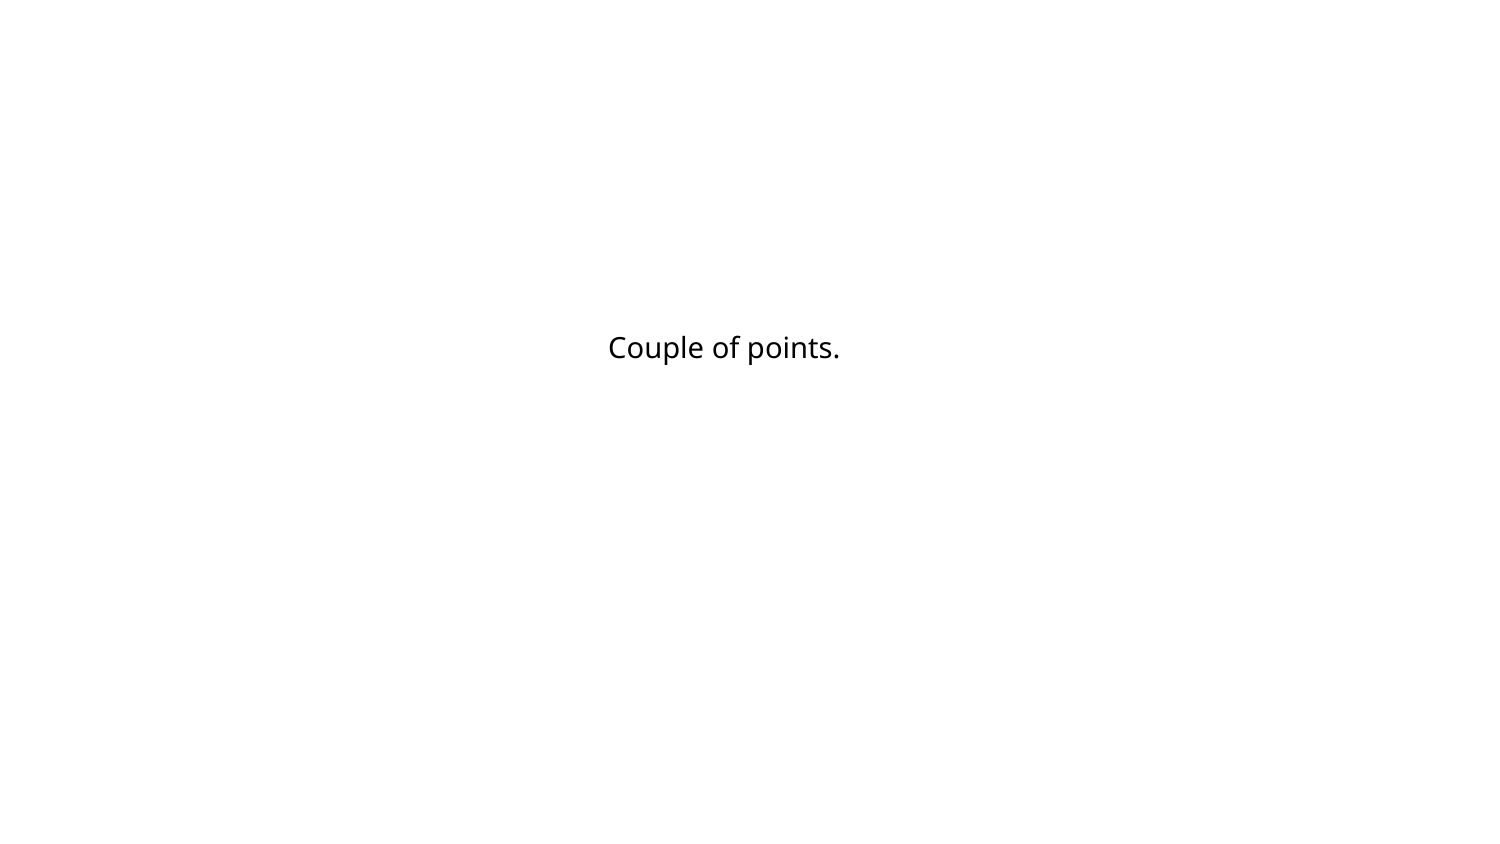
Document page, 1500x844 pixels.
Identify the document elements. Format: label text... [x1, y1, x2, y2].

text_box Couple of points. [0, 196, 1449, 498]
